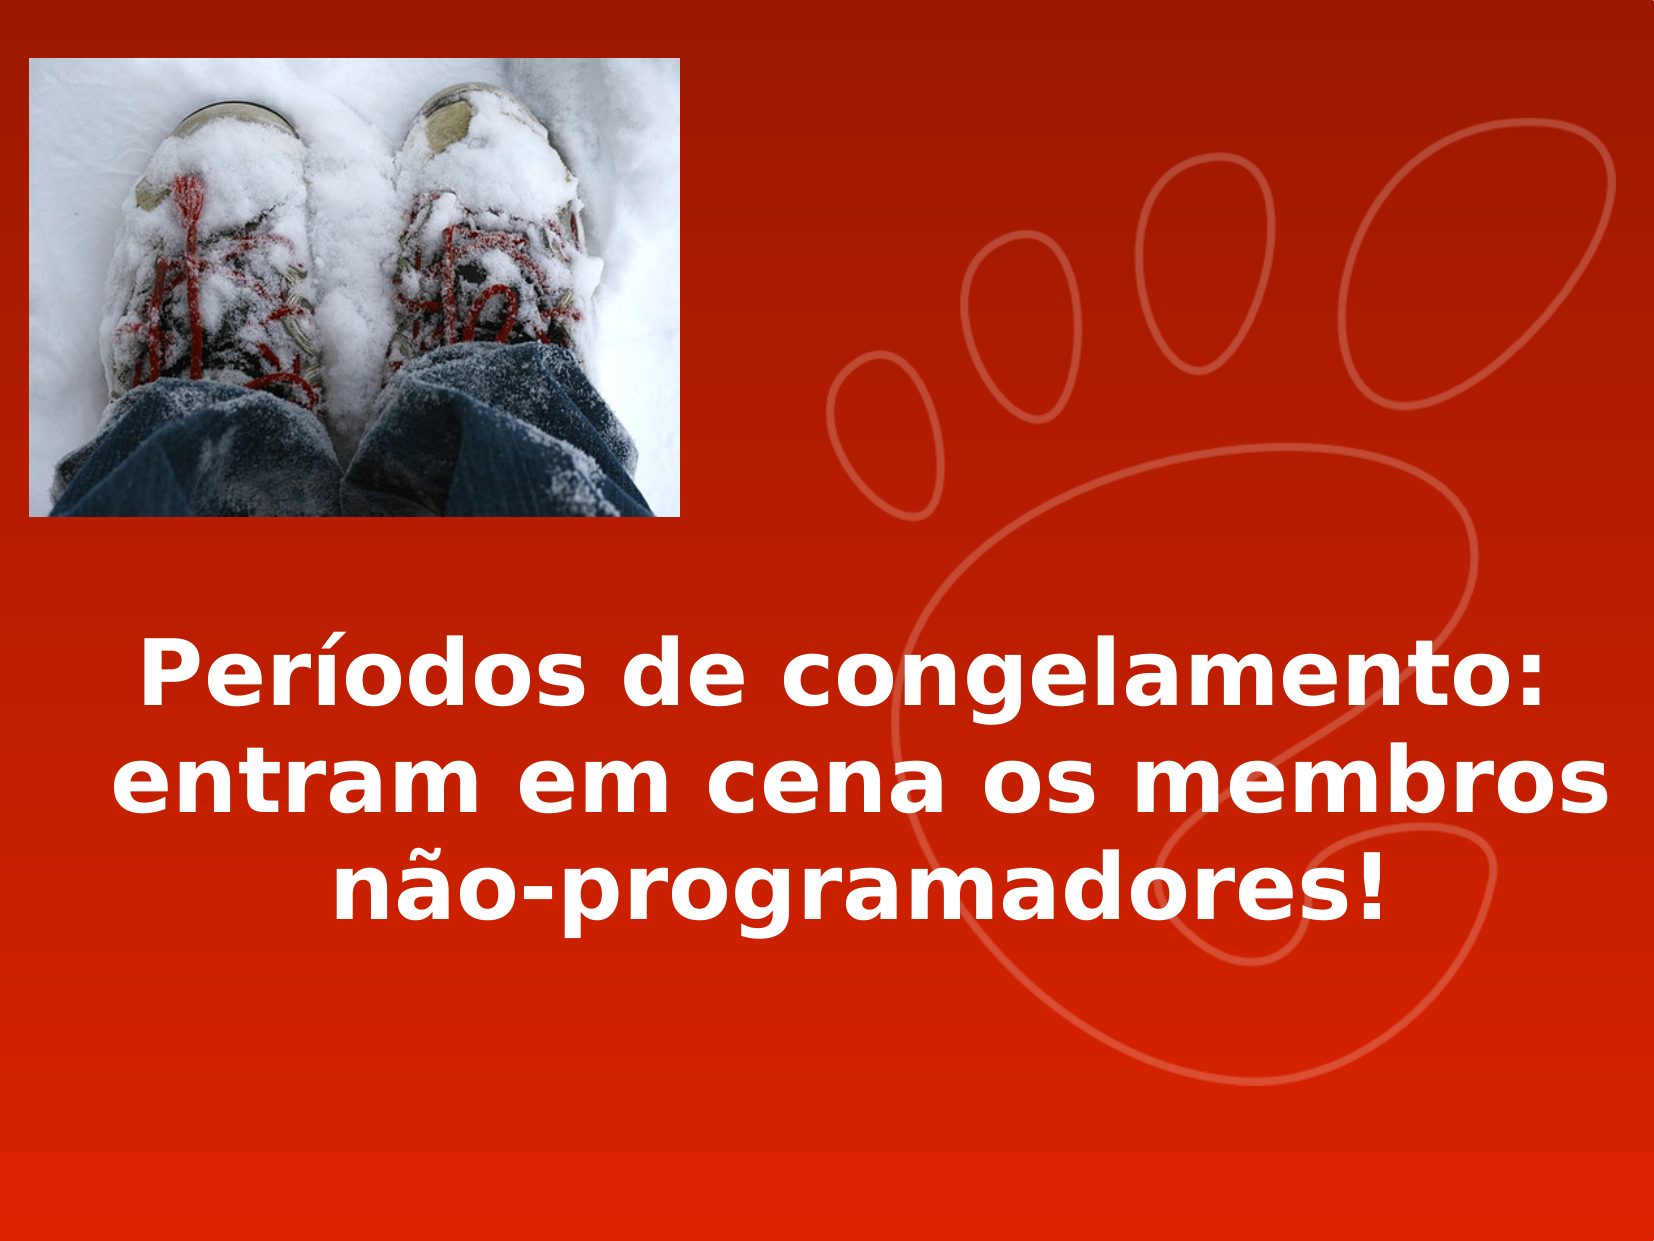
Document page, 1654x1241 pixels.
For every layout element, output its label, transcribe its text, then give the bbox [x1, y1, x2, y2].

picture [29, 58, 680, 517]
picture [826, 118, 1616, 620]
title Períodos de congelamento: entram em cena os membros não-programadores! [0, 620, 1654, 1241]
